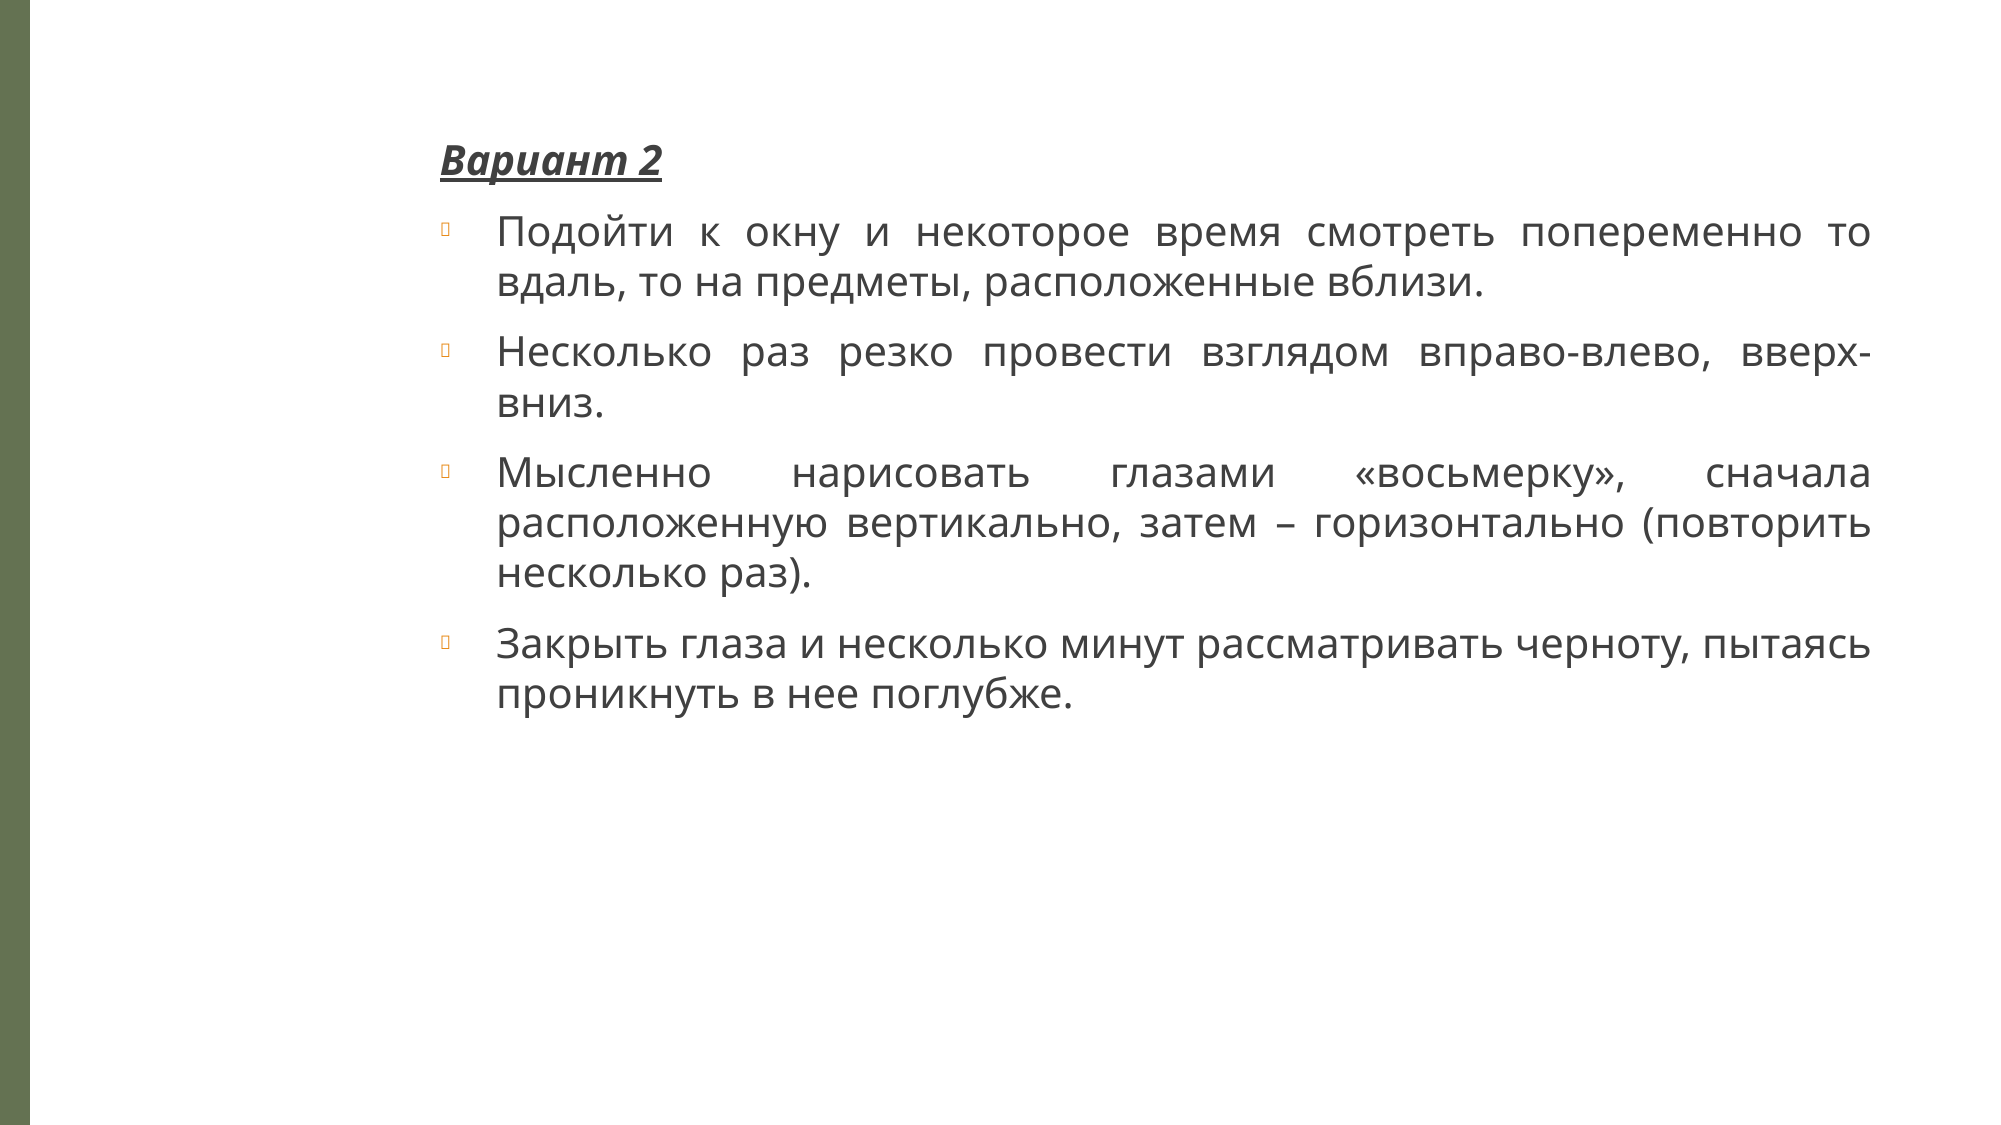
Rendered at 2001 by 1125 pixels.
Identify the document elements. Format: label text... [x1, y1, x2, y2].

list Вариант 2 Подойти к окну и некоторое время смотреть попеременно то вдаль, то на предметы, расположенные вблизи. Несколько раз резко провести взглядом вправо-влево, вверх-вниз. Мысленно нарисовать глазами «восьмерку», сначала расположенную вертикально, затем – горизонтально (повторить несколько раз). Закрыть глаза и несколько минут рассматривать черноту, пытаясь проникнуть в нее поглубже. [424, 118, 1888, 884]
